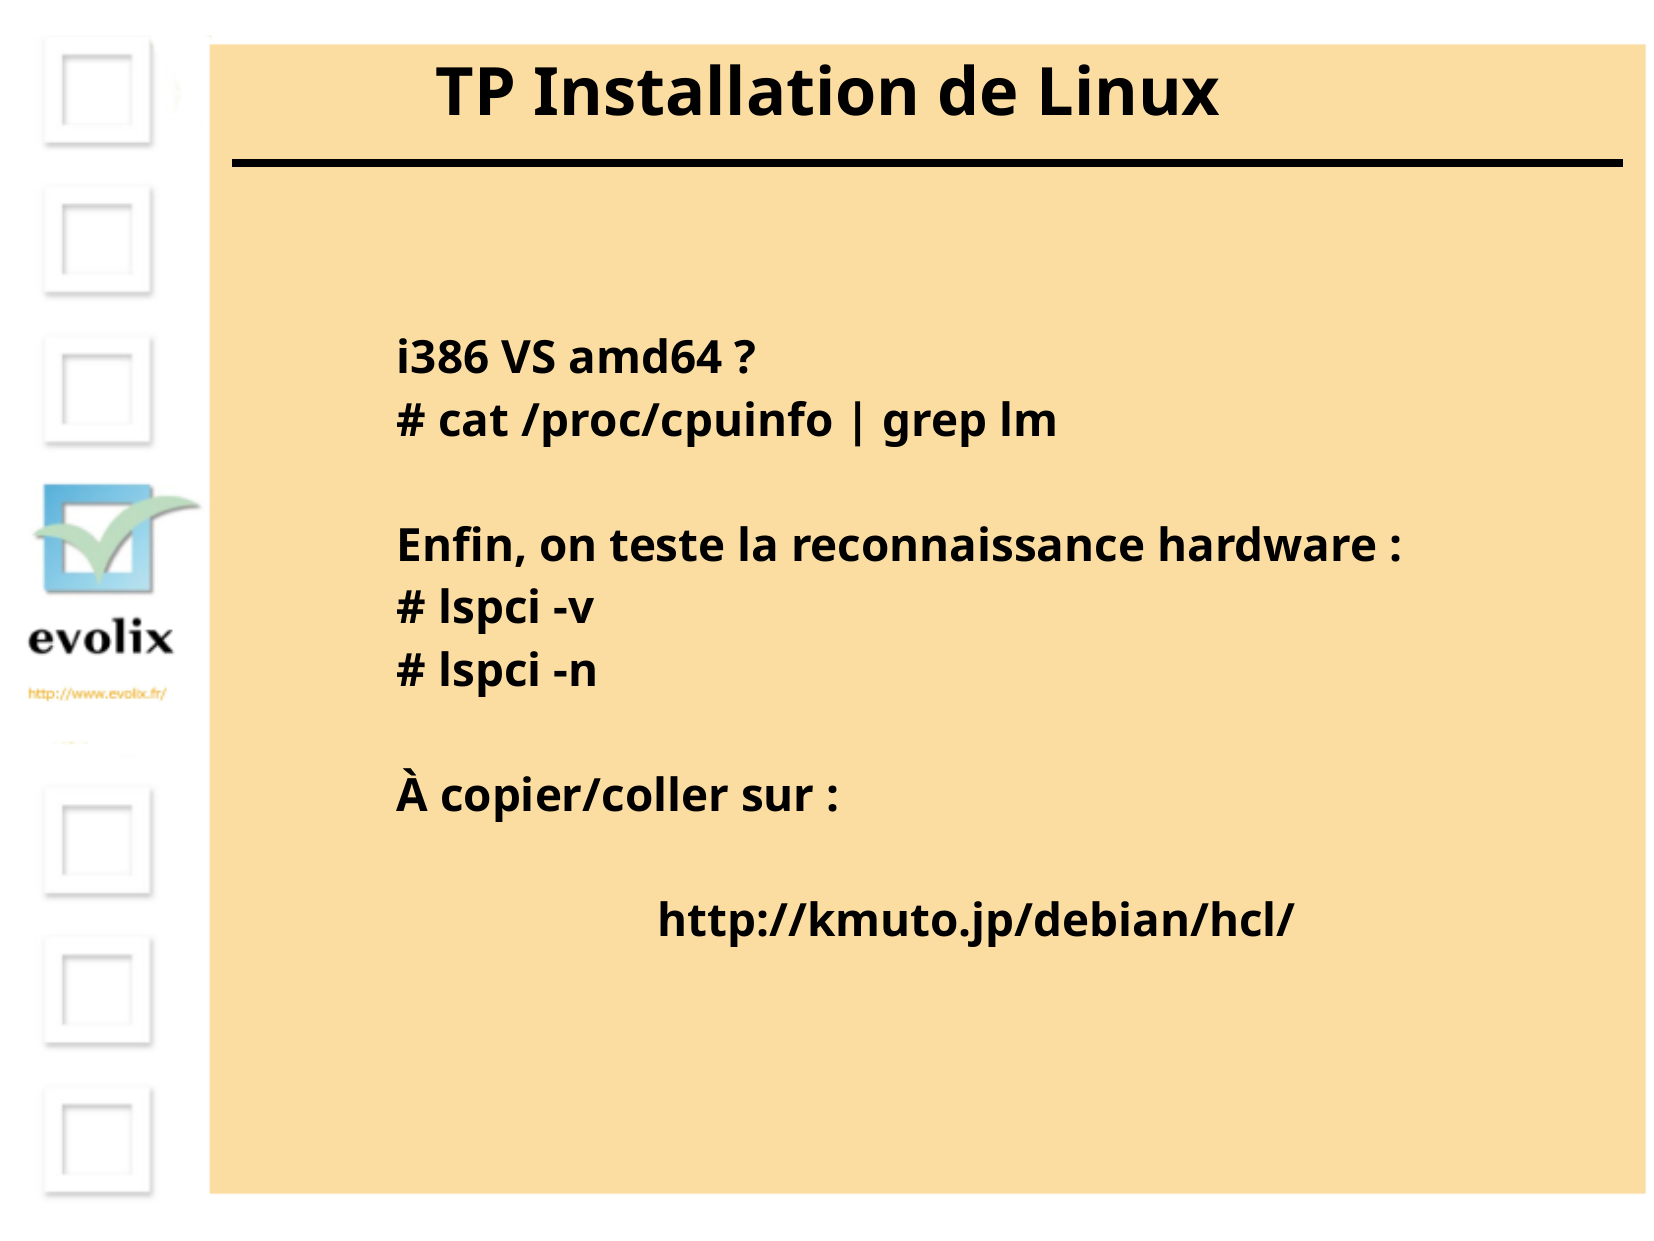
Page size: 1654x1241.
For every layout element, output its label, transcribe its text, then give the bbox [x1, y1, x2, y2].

title TP Installation de Linux [37, 35, 1619, 144]
picture [0, 35, 1654, 1204]
subtitle i386 VS amd64 ? # cat /pro c/cpuinfo | grep lm Enfin, on teste la reconnaissance hardware : # lspci -v # lspci -n À copier/coller sur : http://kmuto.jp/debian/hcl/ [321, 261, 1557, 1138]
